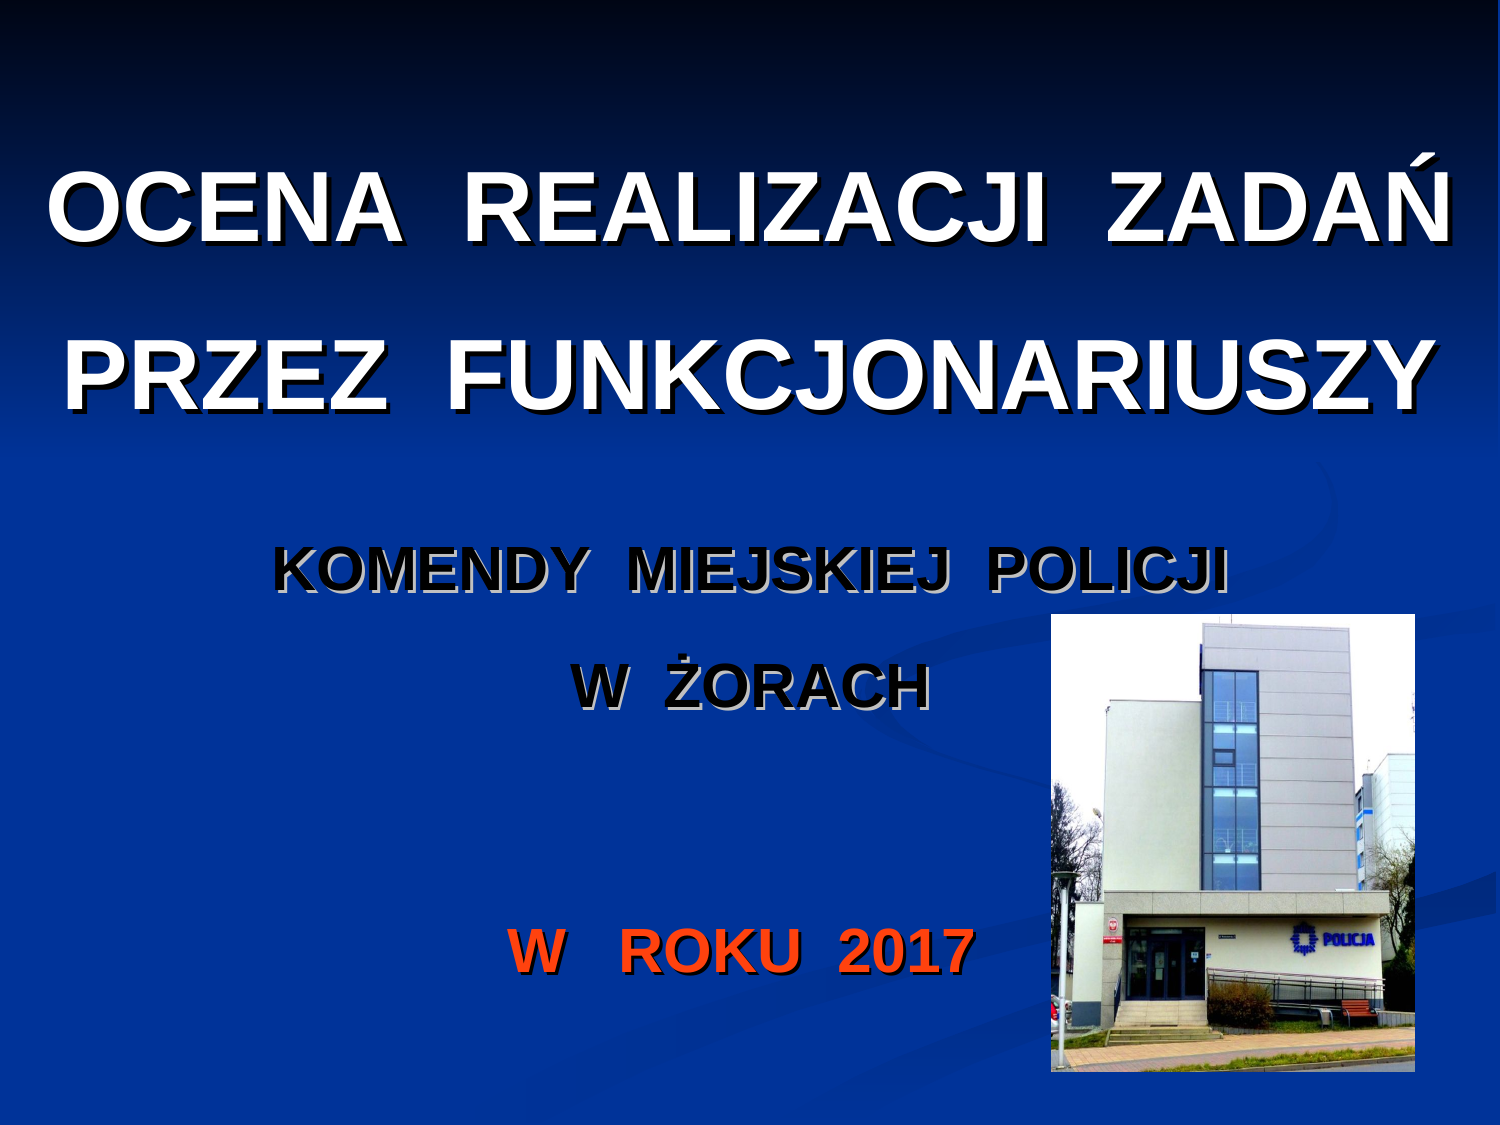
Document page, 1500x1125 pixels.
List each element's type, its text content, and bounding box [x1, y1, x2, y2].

picture [1051, 614, 1415, 1072]
text_box OCENA REALIZACJI ZADAŃ PRZEZ FUNKCJONARIUSZY KOMENDY MIEJSKIEJ POLICJI W ŻORACH W ROKU 2017 [26, 30, 1474, 827]
